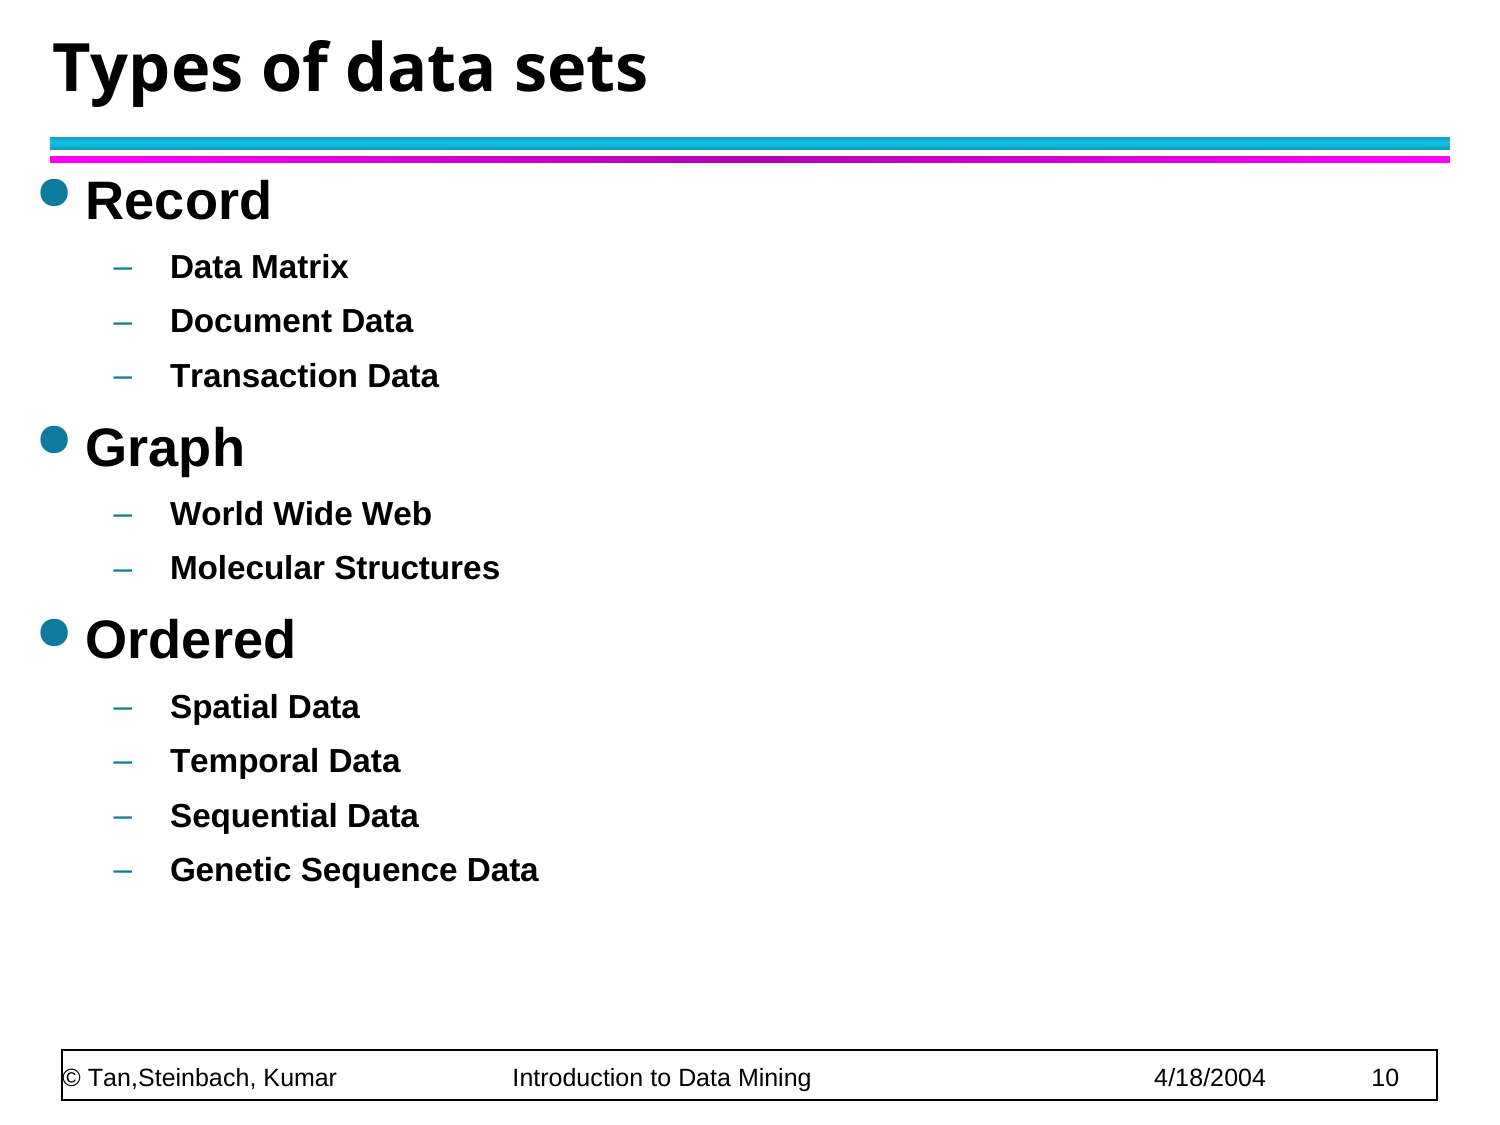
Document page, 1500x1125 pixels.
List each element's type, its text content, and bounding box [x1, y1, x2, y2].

title Types of data sets [37, 0, 1446, 113]
list Record Data Matrix Document Data Transaction Data Graph World Wide Web Molecular Structures Ordered Spatial Data Temporal Data Sequential Data Genetic Sequence Data [23, 162, 1402, 988]
